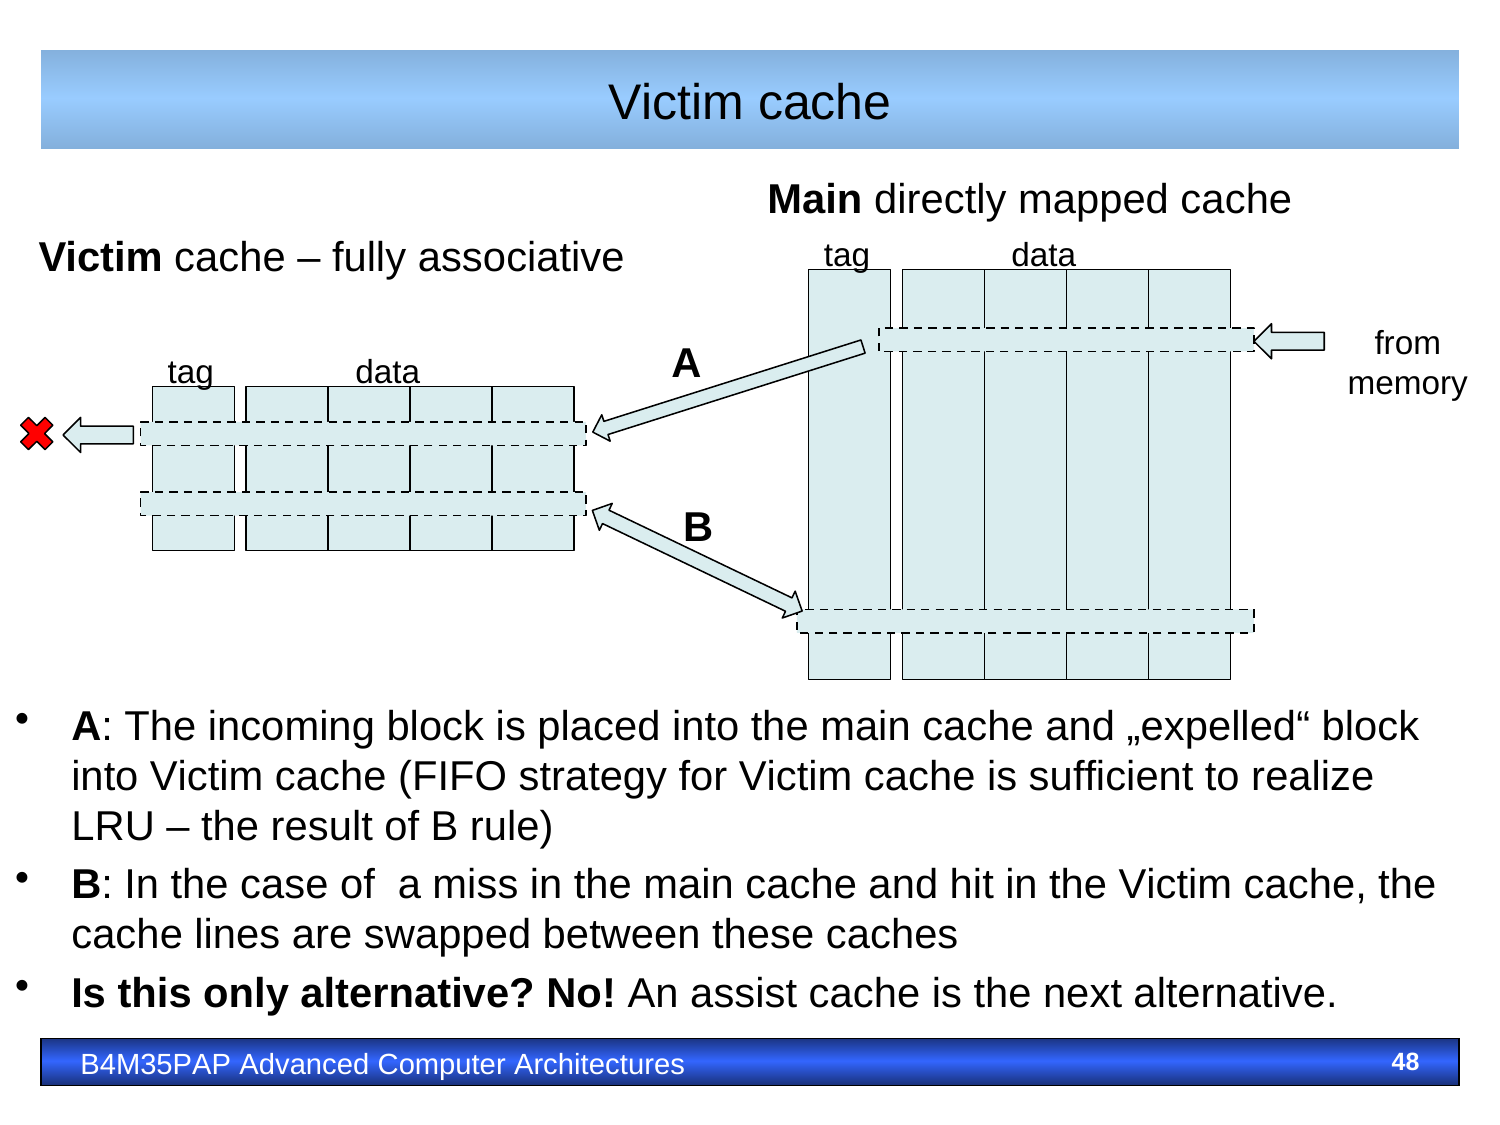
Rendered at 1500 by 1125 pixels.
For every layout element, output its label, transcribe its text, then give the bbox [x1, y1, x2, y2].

text_box tag [152, 342, 229, 398]
text_box Victim cache – fully associative [23, 222, 640, 288]
text_box [20, 417, 53, 450]
text_box [592, 503, 668, 555]
title Victim cache [41, 50, 1459, 149]
text_box data [340, 342, 435, 398]
text_box data [996, 229, 1092, 281]
text_box B [668, 492, 729, 558]
text_box [63, 417, 134, 453]
text_box [140, 386, 586, 551]
text_box Main directly mapped cache [752, 164, 1308, 229]
list A: The incoming block is placed into the main cache and „expelled“ block into Victim cache (FIFO strategy for Victim cache is sufficient to realize LRU – the result of B rule) B: In the case of a miss in the main cache and hit in the Victim cache, the cache lines are swapped between these caches Is this only alternative? No! An assist cache is the next alternative. [0, 691, 1465, 1000]
text_box [592, 269, 1325, 680]
text_box A [656, 328, 717, 393]
text_box tag [809, 229, 886, 281]
text_box from memory [1332, 313, 1483, 409]
